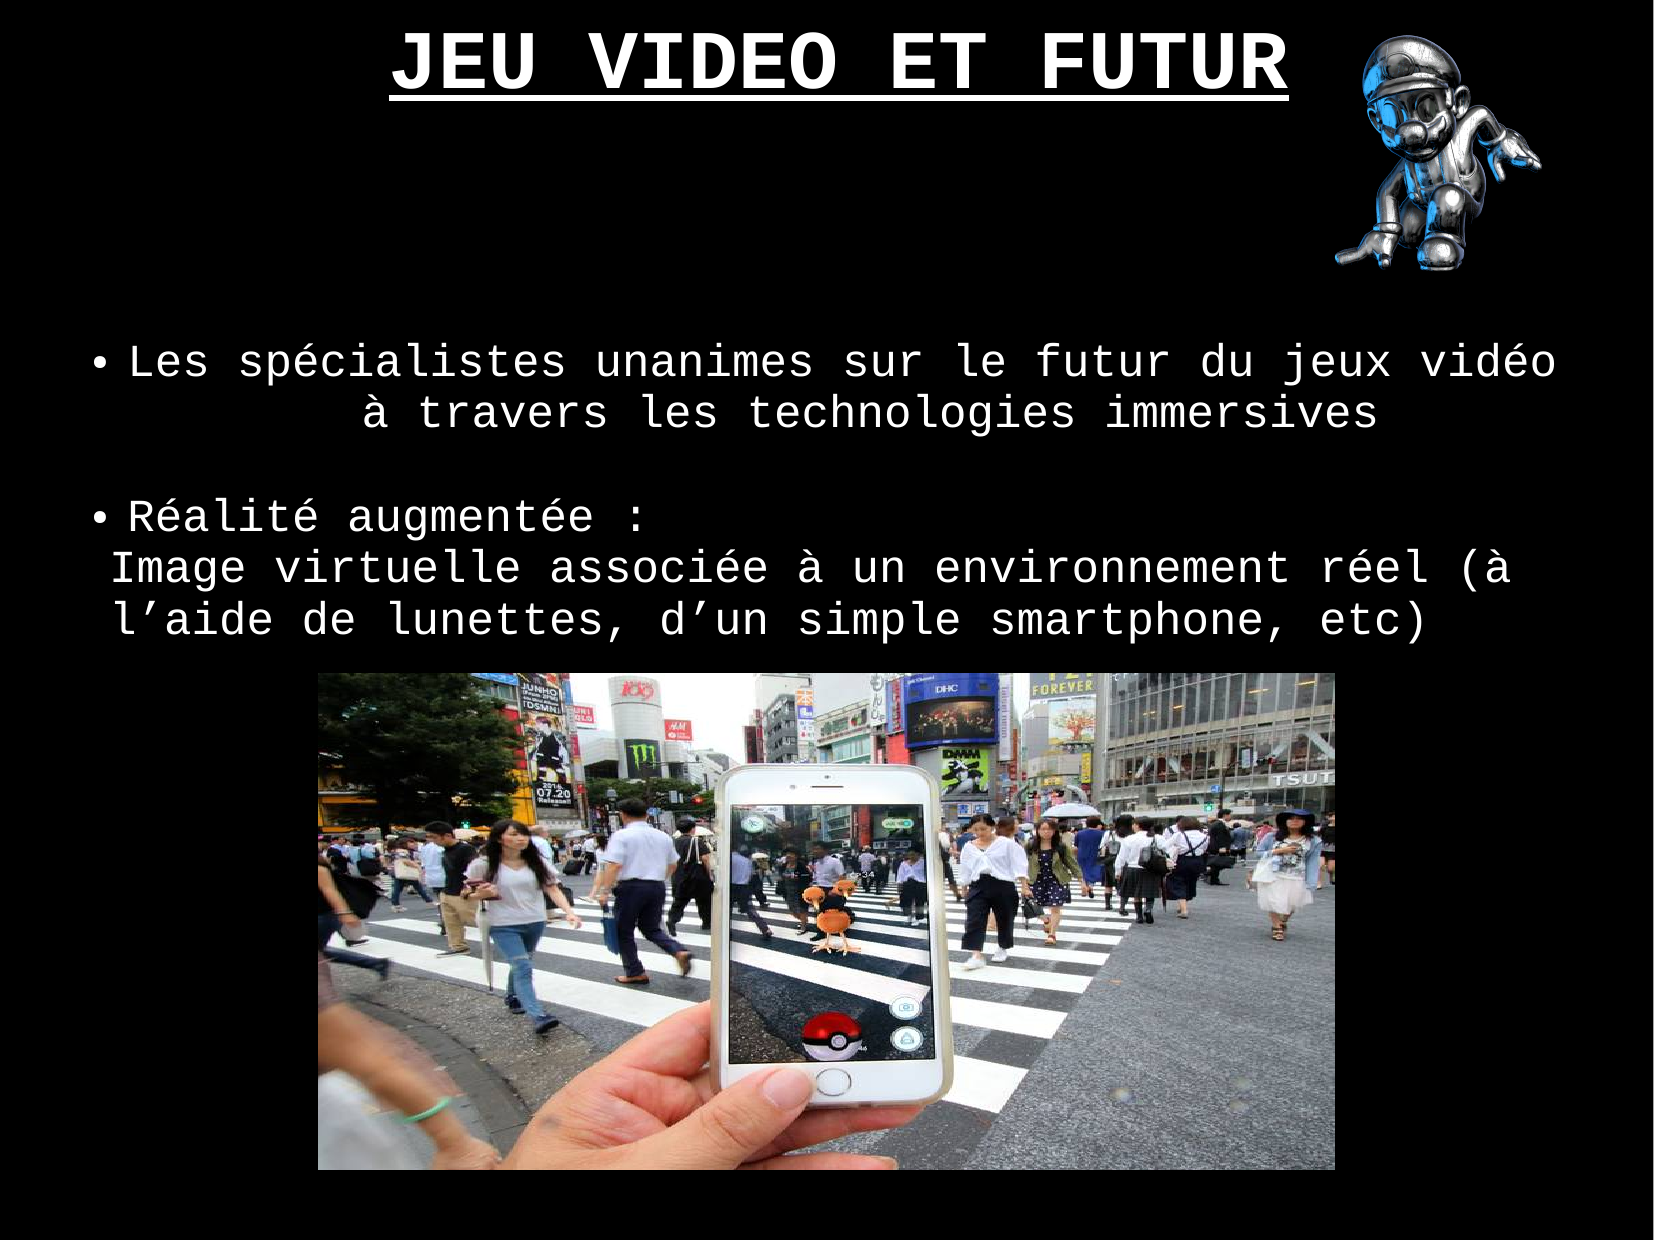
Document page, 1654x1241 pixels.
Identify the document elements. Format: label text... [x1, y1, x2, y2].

text_box Les spécialistes unanimes sur le futur du jeux vidéo à travers les technologies immersives Réalité augmentée : Image virtuelle associée à un environnement réel (à l’aide de lunettes, d’un simple smartphone, etc) [59, 330, 1619, 882]
picture [318, 882, 1335, 1170]
picture [1334, 35, 1548, 284]
text_box JEU VIDEO ET FUTUR [373, 11, 1347, 154]
